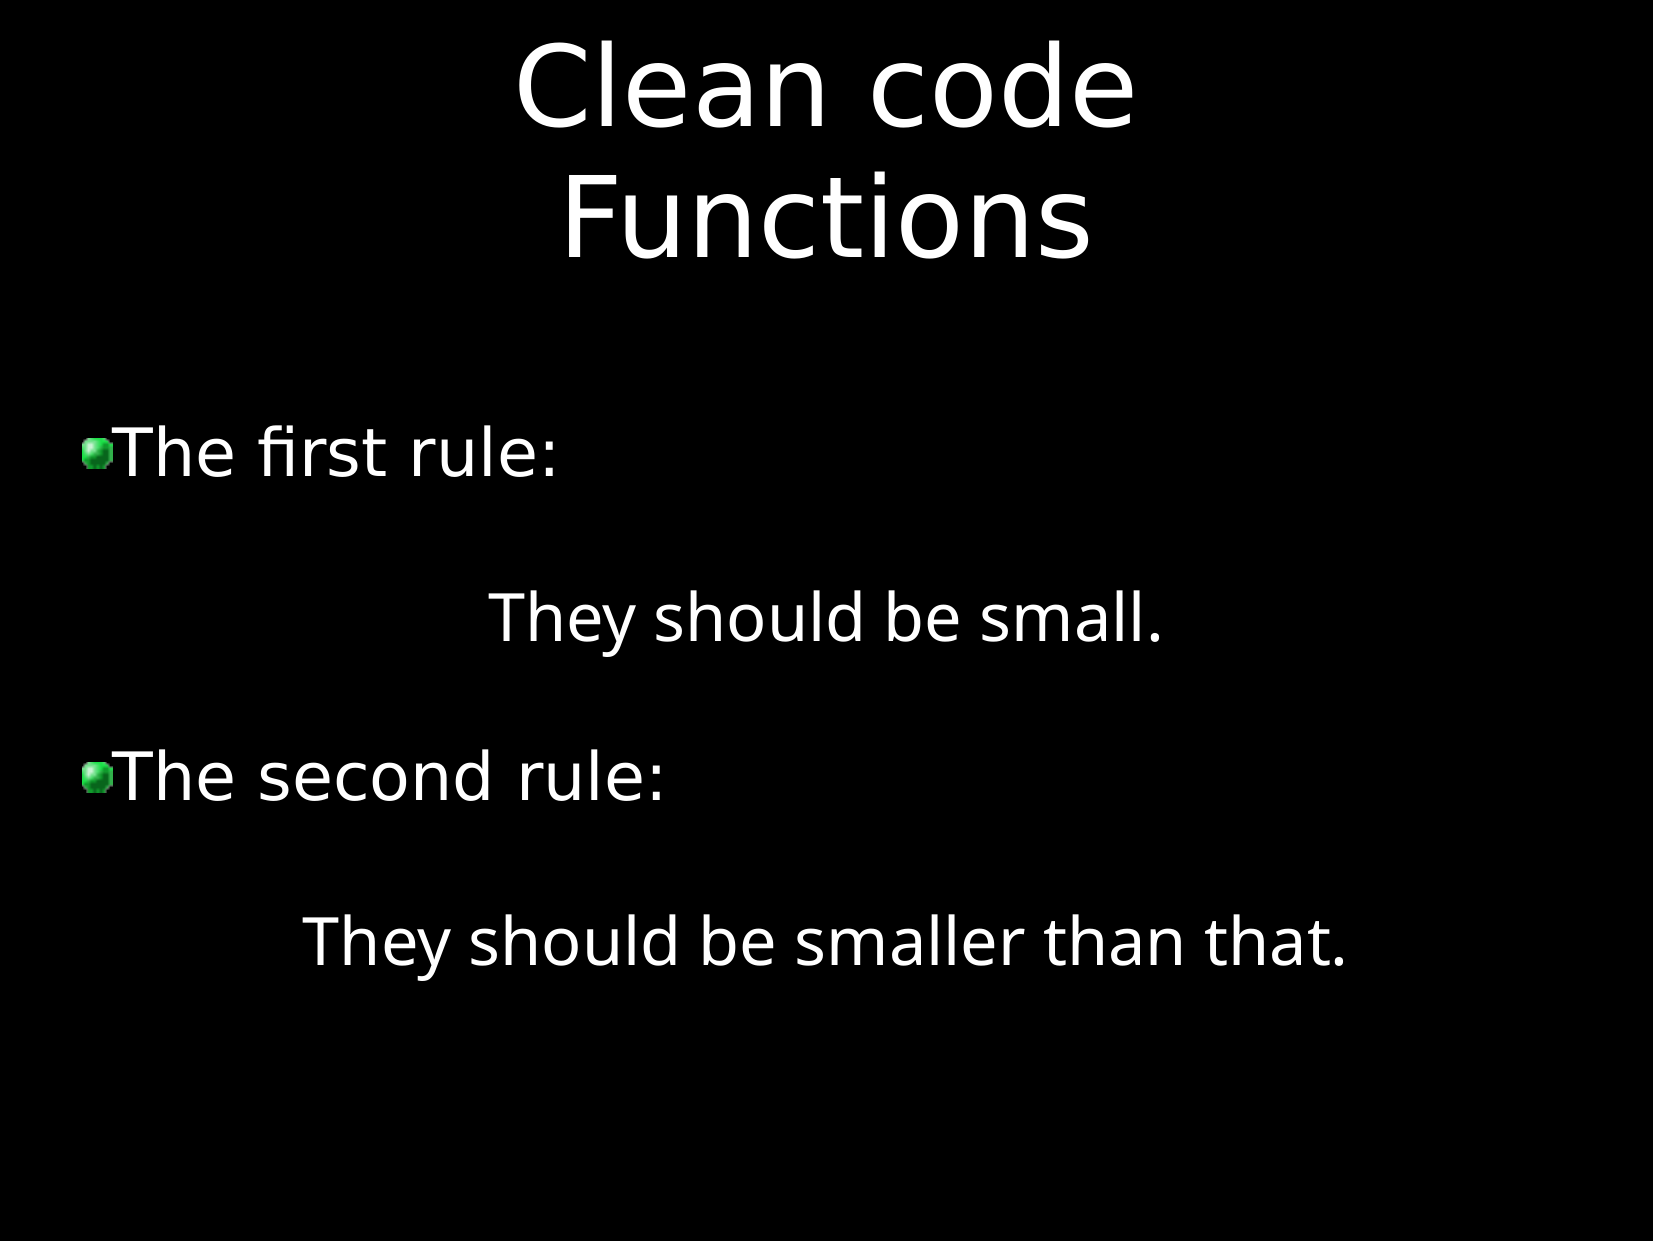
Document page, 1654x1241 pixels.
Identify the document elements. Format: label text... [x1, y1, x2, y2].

title Clean code Functions [82, 21, 1571, 285]
subtitle The first rule: They should be small. The second rule: They should be smaller than that. [82, 297, 1571, 1102]
